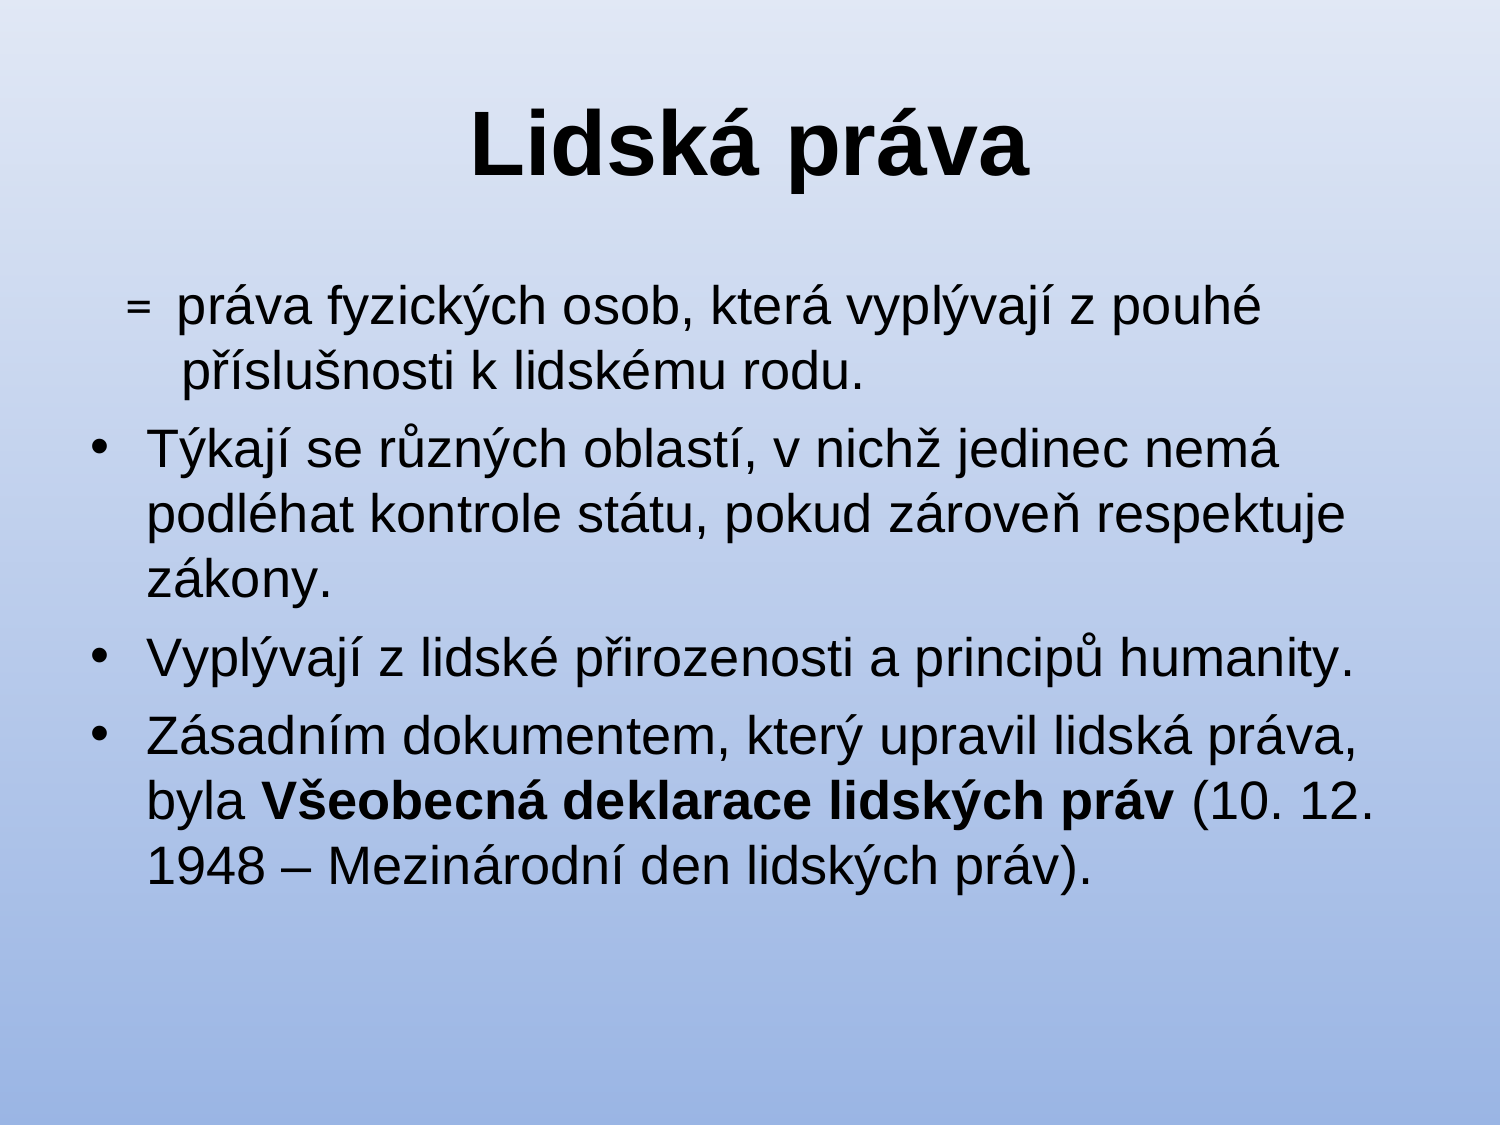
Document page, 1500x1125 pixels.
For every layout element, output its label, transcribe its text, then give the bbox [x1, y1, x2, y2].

title Lidská práva [75, 45, 1426, 233]
list = práva fyzických osob, která vyplývají z pouhé příslušnosti k lidskému rodu. Týkají se různých oblastí, v nichž jedinec nemá podléhat kontrole státu, pokud zároveň respektuje zákony. Vyplývají z lidské přirozenosti a principů humanity. Zásadním dokumentem, který upravil lidská práva, byla Všeobecná deklarace lidských práv (10. 12. 1948 – Mezinárodní den lidských práv). [75, 262, 1426, 1006]
